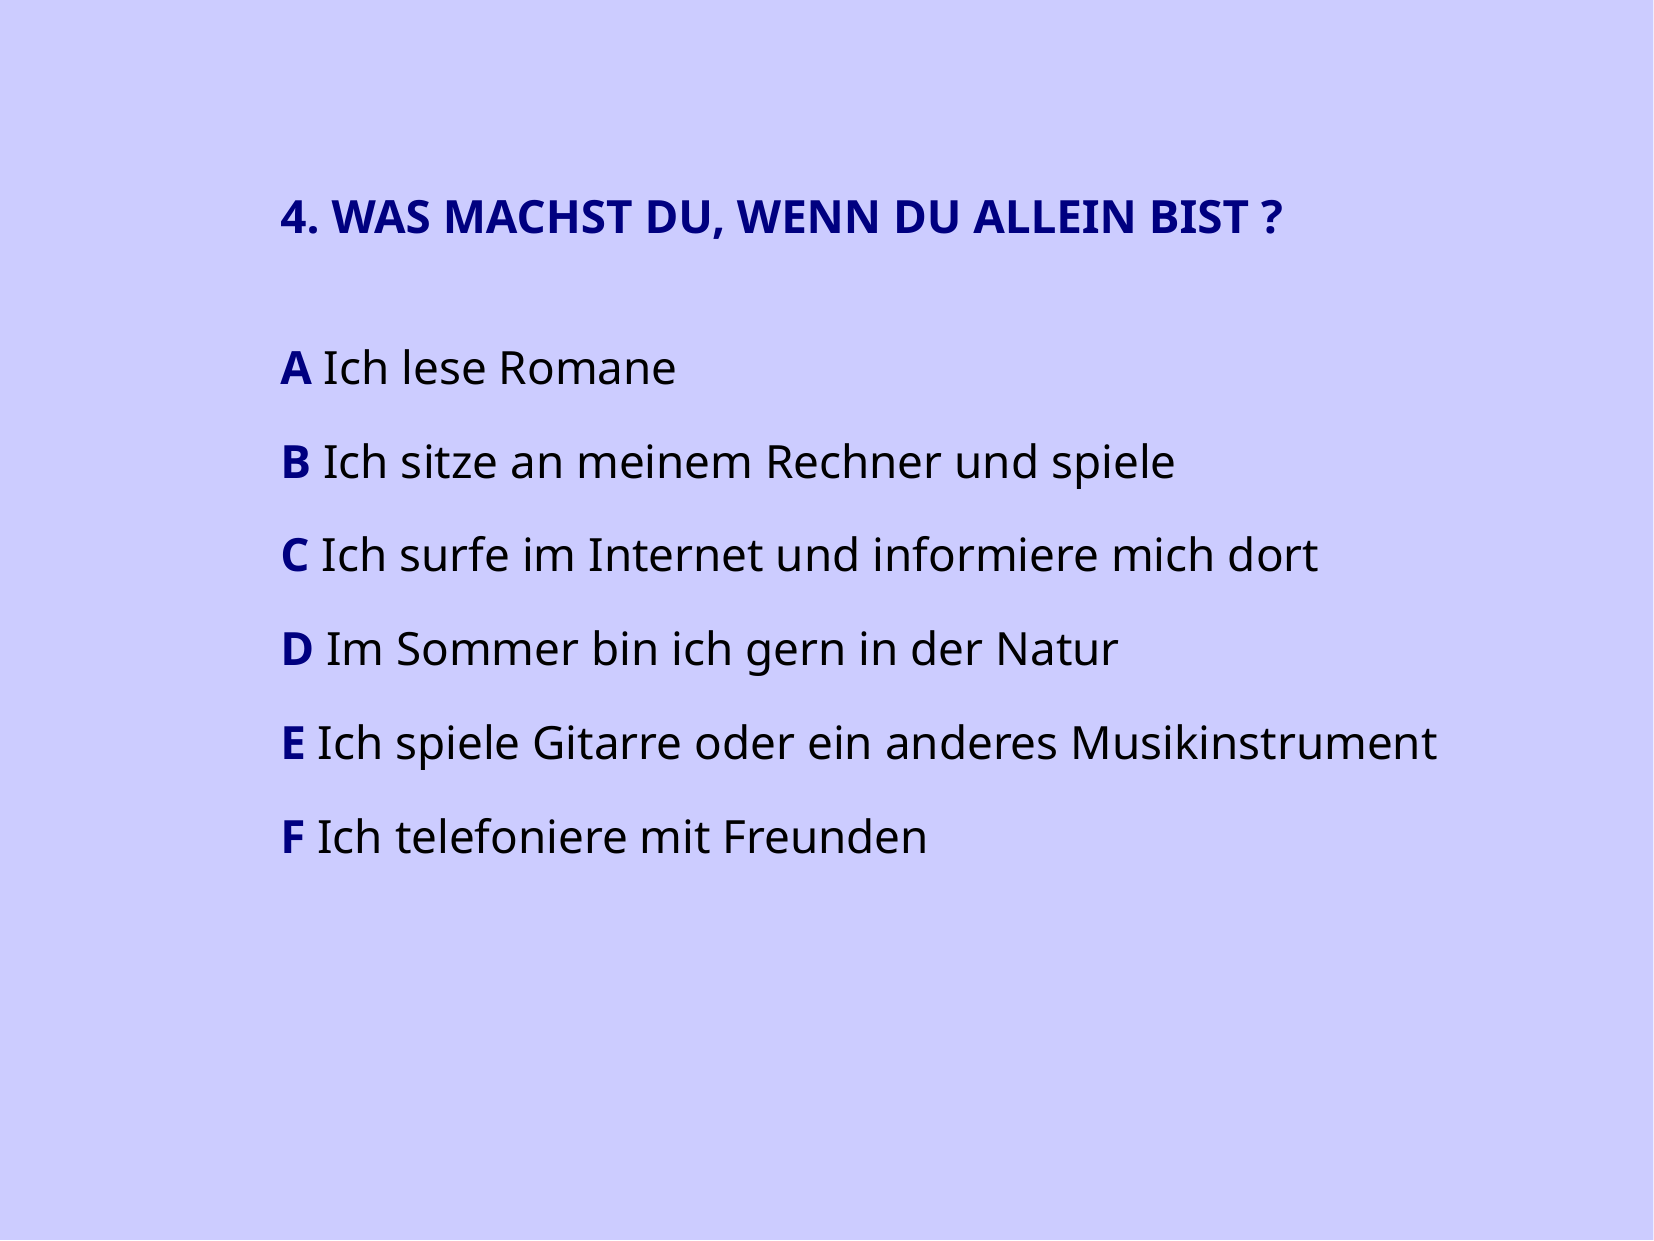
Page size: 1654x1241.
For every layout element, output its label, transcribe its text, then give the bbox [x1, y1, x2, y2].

text_box 4. WAS MACHST DU, WENN DU ALLEIN BIST ? A Ich lese Romane B Ich sitze an meinem Rechner und spiele C Ich surfe im Internet und informiere mich dort D Im Sommer bin ich gern in der Natur E Ich spiele Gitarre oder ein anderes Musikinstrument F Ich telefoniere mit Freunden [265, 177, 1506, 1036]
